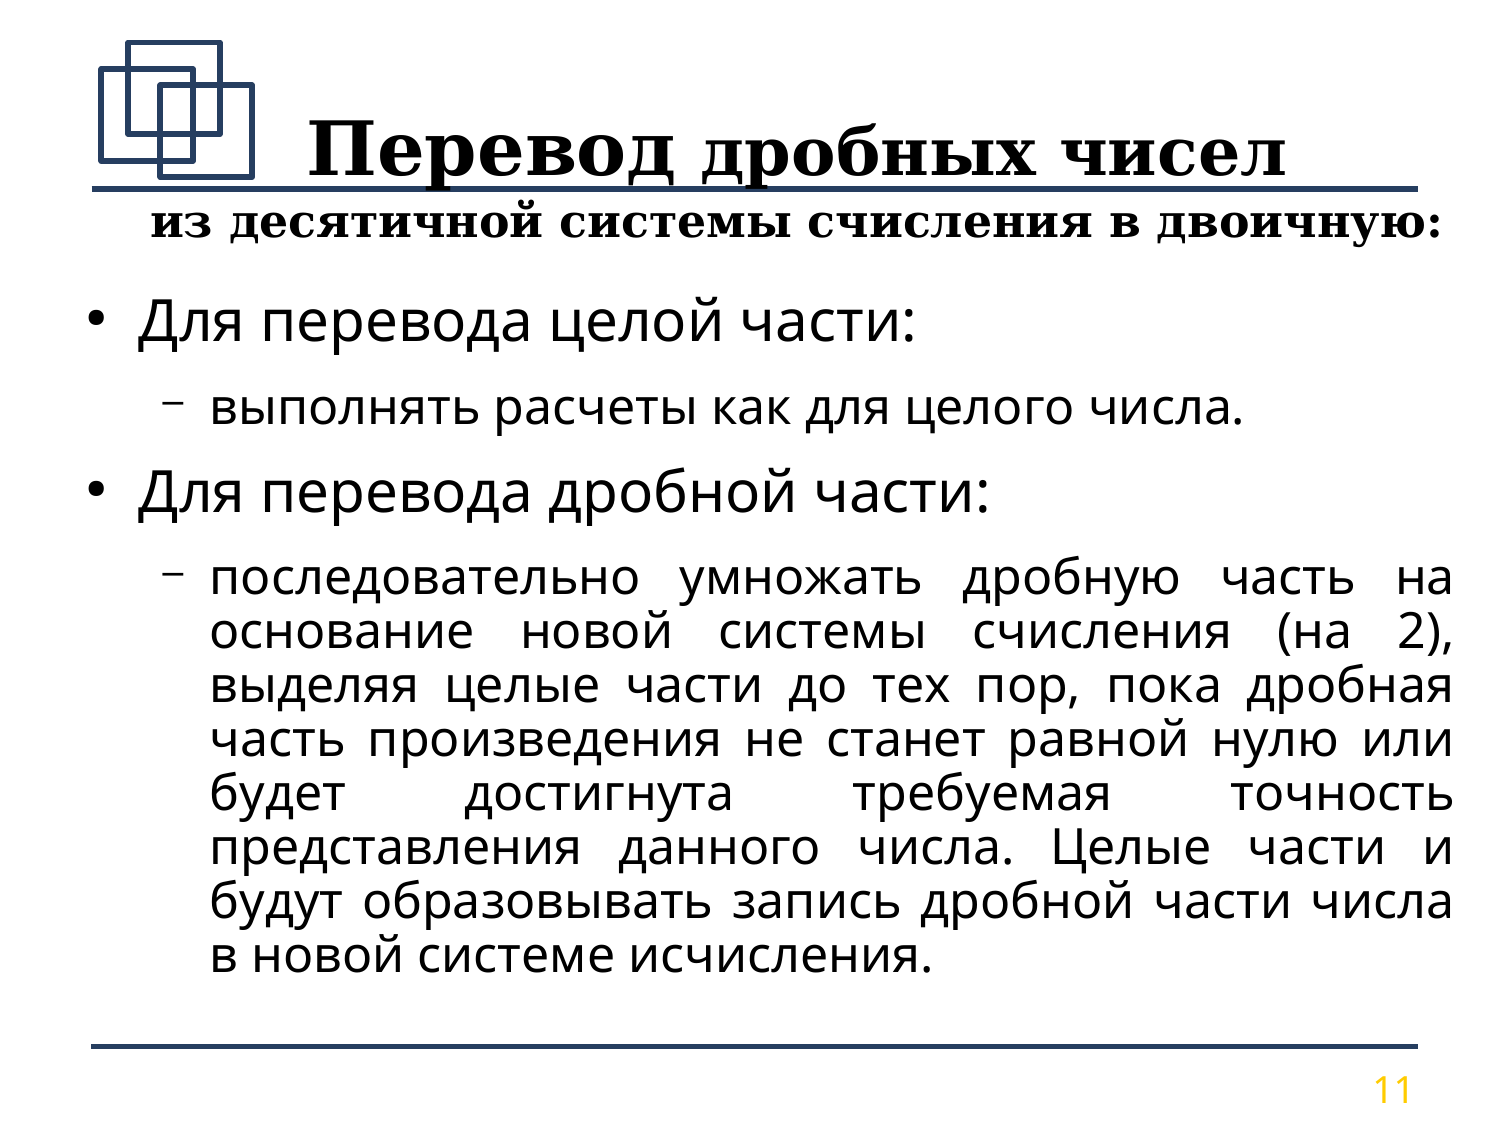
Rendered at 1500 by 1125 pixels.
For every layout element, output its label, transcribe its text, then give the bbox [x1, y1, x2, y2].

text_box Для перевода целой части: выполнять расчеты как для целого числа. Для перевода дробной части: последовательно умножать дробную часть на основание новой системы счисления (на 2), выделяя целые части до тех пор, пока дробная часть произведения не станет равной нулю или будет достигнута требуемая точность представления данного числа. Целые части и будут образовывать запись дробной части числа в новой системе исчисления. [53, 283, 1471, 1084]
title Перевод дробных чисел из десятичной системы счисления в двоичную: [106, 49, 1489, 290]
